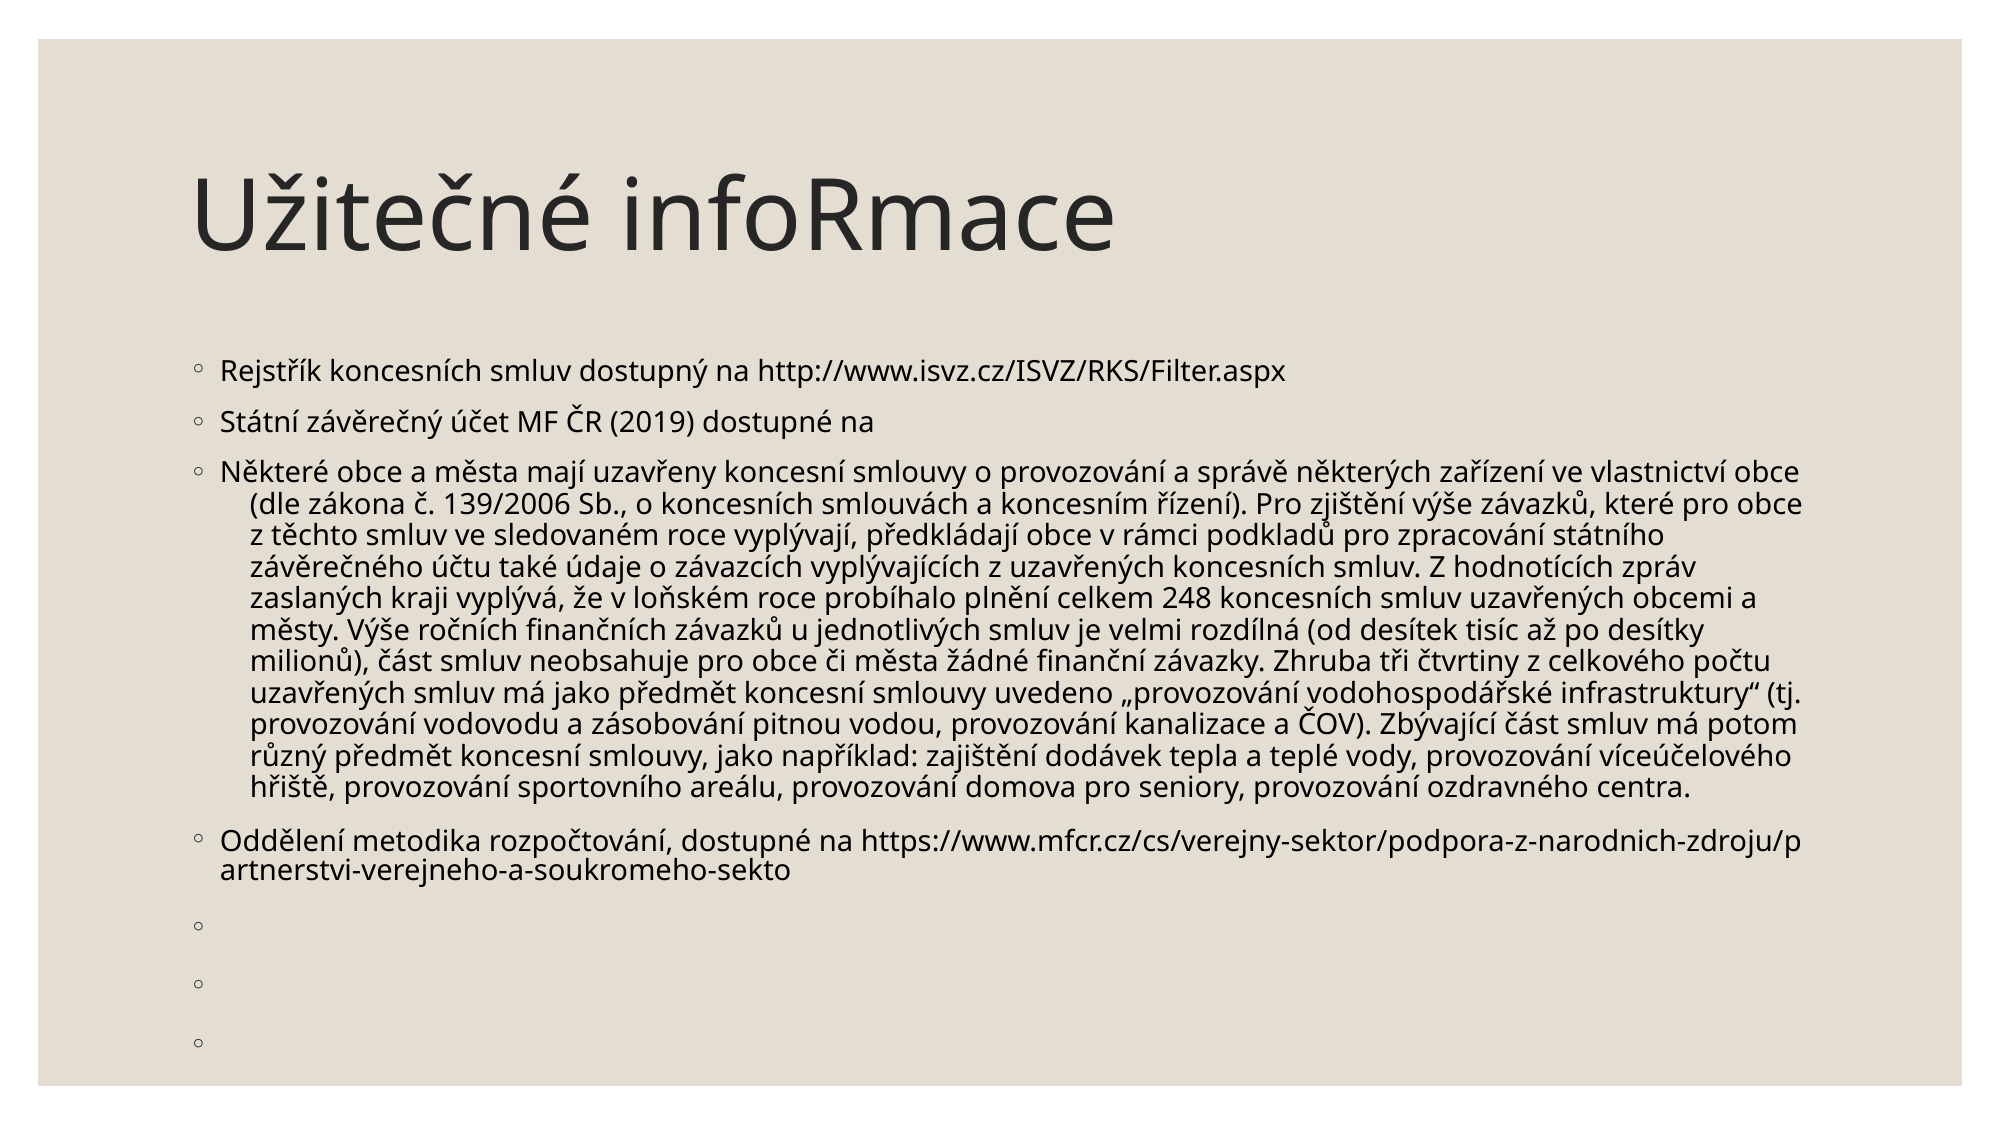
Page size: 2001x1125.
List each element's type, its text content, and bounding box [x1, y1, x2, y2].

list Rejstřík koncesních smluv dostupný na http://www.isvz.cz/ISVZ/RKS/Filter.aspx Státní závěrečný účet MF ČR (2019) dostupné na Některé obce a města mají uzavřeny koncesní smlouvy o provozování a správě některých zařízení ve vlastnictví obce (dle zákona č. 139/2006 Sb., o koncesních smlouvách a koncesním řízení). Pro zjištění výše závazků, které pro obce z těchto smluv ve sledovaném roce vyplývají, předkládají obce v rámci podkladů pro zpracování státního závěrečného účtu také údaje o závazcích vyplývajících z uzavřených koncesních smluv. Z hodnotících zpráv zaslaných kraji vyplývá, že v loňském roce probíhalo plnění celkem 248 koncesních smluv uzavřených obcemi a městy. Výše ročních finančních závazků u jednotlivých smluv je velmi rozdílná (od desítek tisíc až po desítky milionů), část smluv neobsahuje pro obce či města žádné finanční závazky. Zhruba tři čtvrtiny z celkového počtu uzavřených smluv má jako předmět koncesní smlouvy uvedeno „provozování vodohospodářské infrastruktury“ (tj. provozování vodovodu a zásobování pitnou vodou, provozování kanalizace a ČOV). Zbývající část smluv má potom různý předmět koncesní smlouvy, jako například: zajištění dodávek tepla a teplé vody, provozování víceúčelového hřiště, provozování sportovního areálu, provozování domova pro seniory, provozování ozdravného centra. Oddělení metodika rozpočtování, dostupné na https://www.mfcr.cz/cs/verejny-sektor/podpora-z-narodnich-zdroju/partnerstvi-verejneho-a-soukromeho-sekto [174, 345, 1825, 991]
title Užitečné infoRmace [174, 105, 1825, 331]
